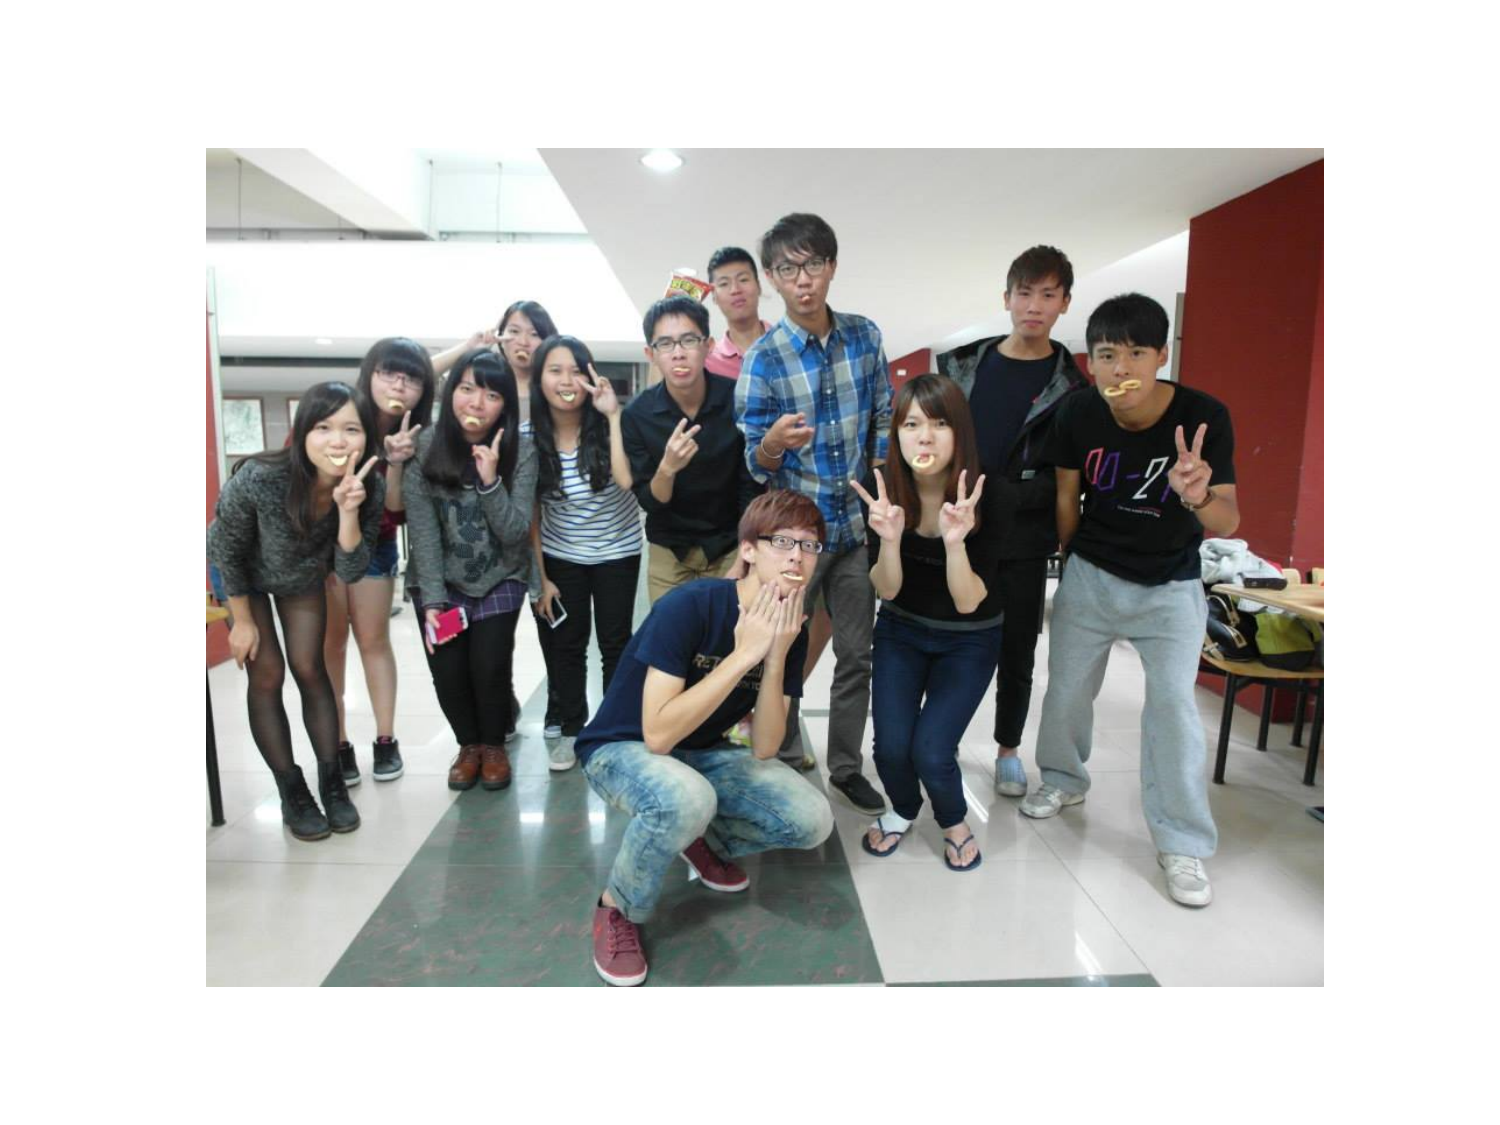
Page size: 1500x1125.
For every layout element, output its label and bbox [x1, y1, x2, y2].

picture [206, 148, 1324, 987]
